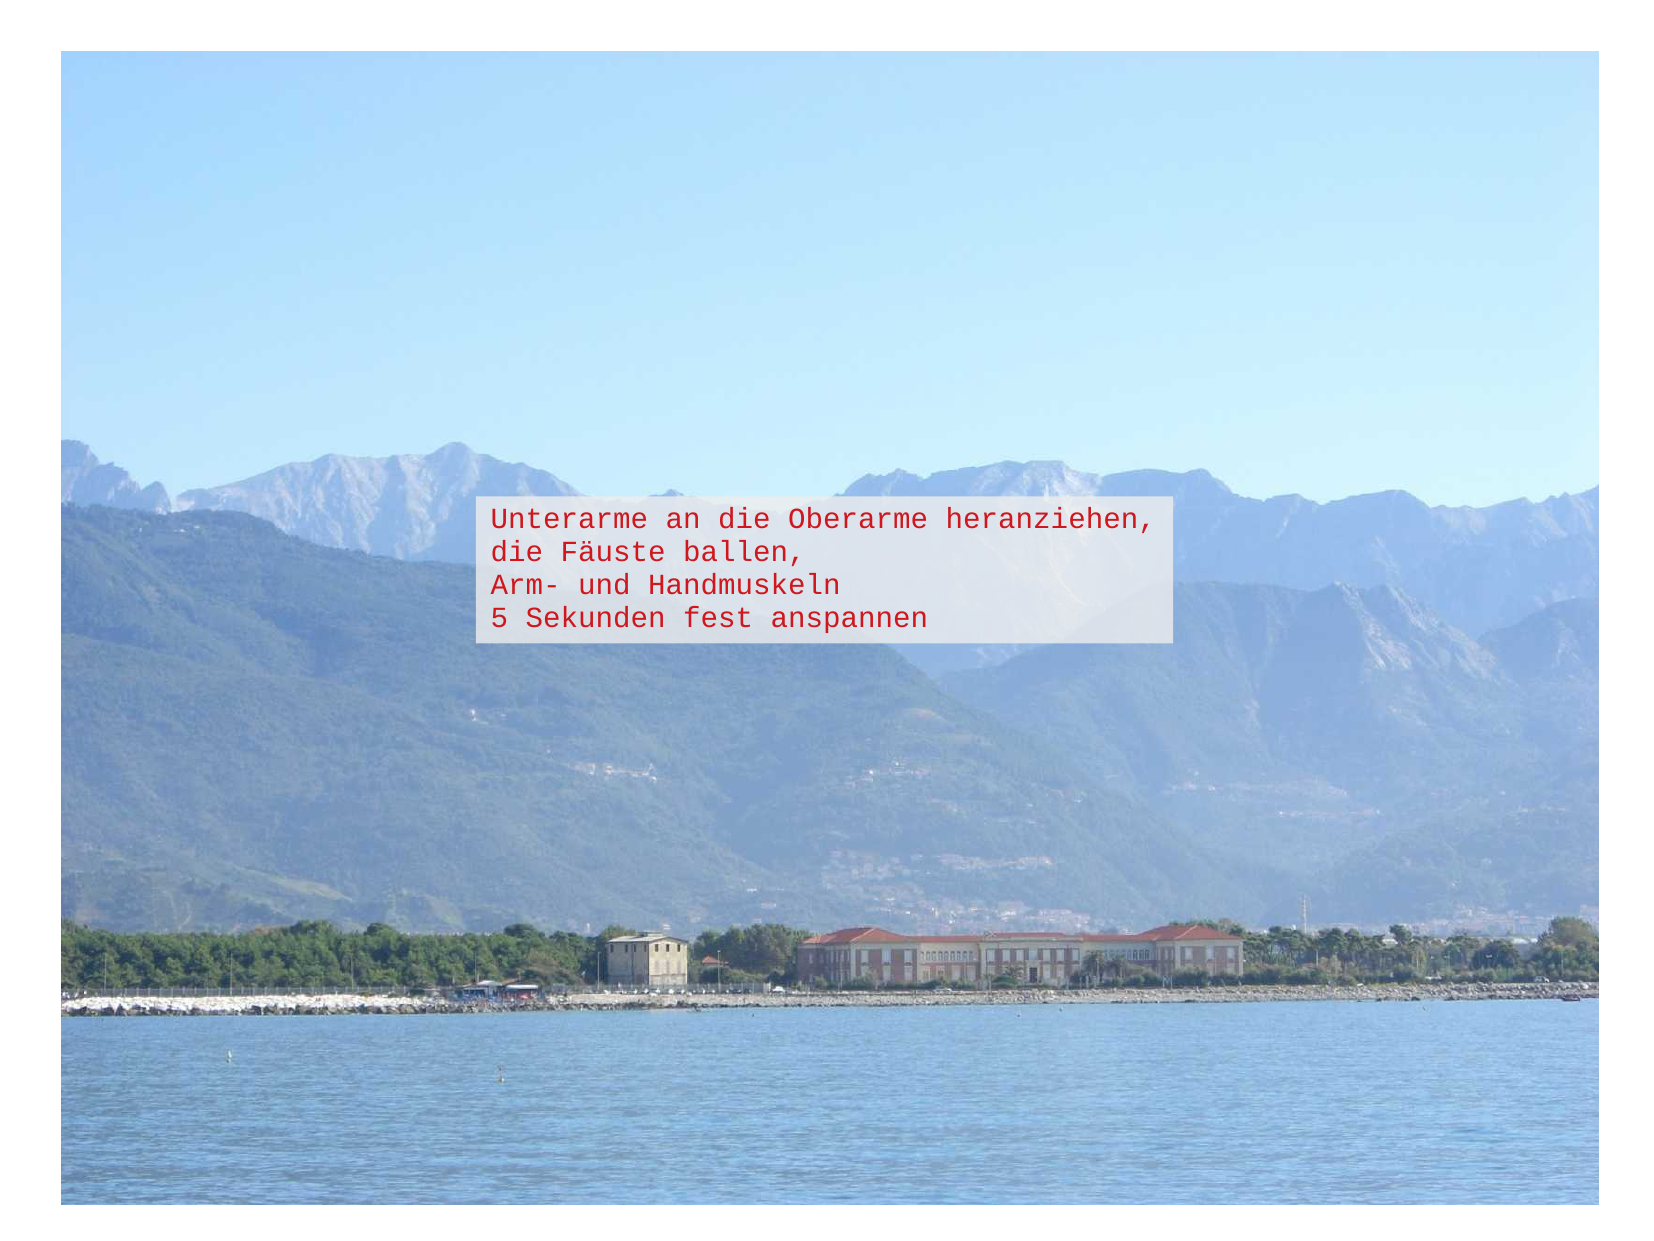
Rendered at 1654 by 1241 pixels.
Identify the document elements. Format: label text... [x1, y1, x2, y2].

text_box Unterarme an die Oberarme heranziehen, die Fäuste ballen, Arm- und Handmuskeln 5 Sekunden fest anspannen [475, 496, 1174, 644]
picture [61, 51, 1599, 1205]
